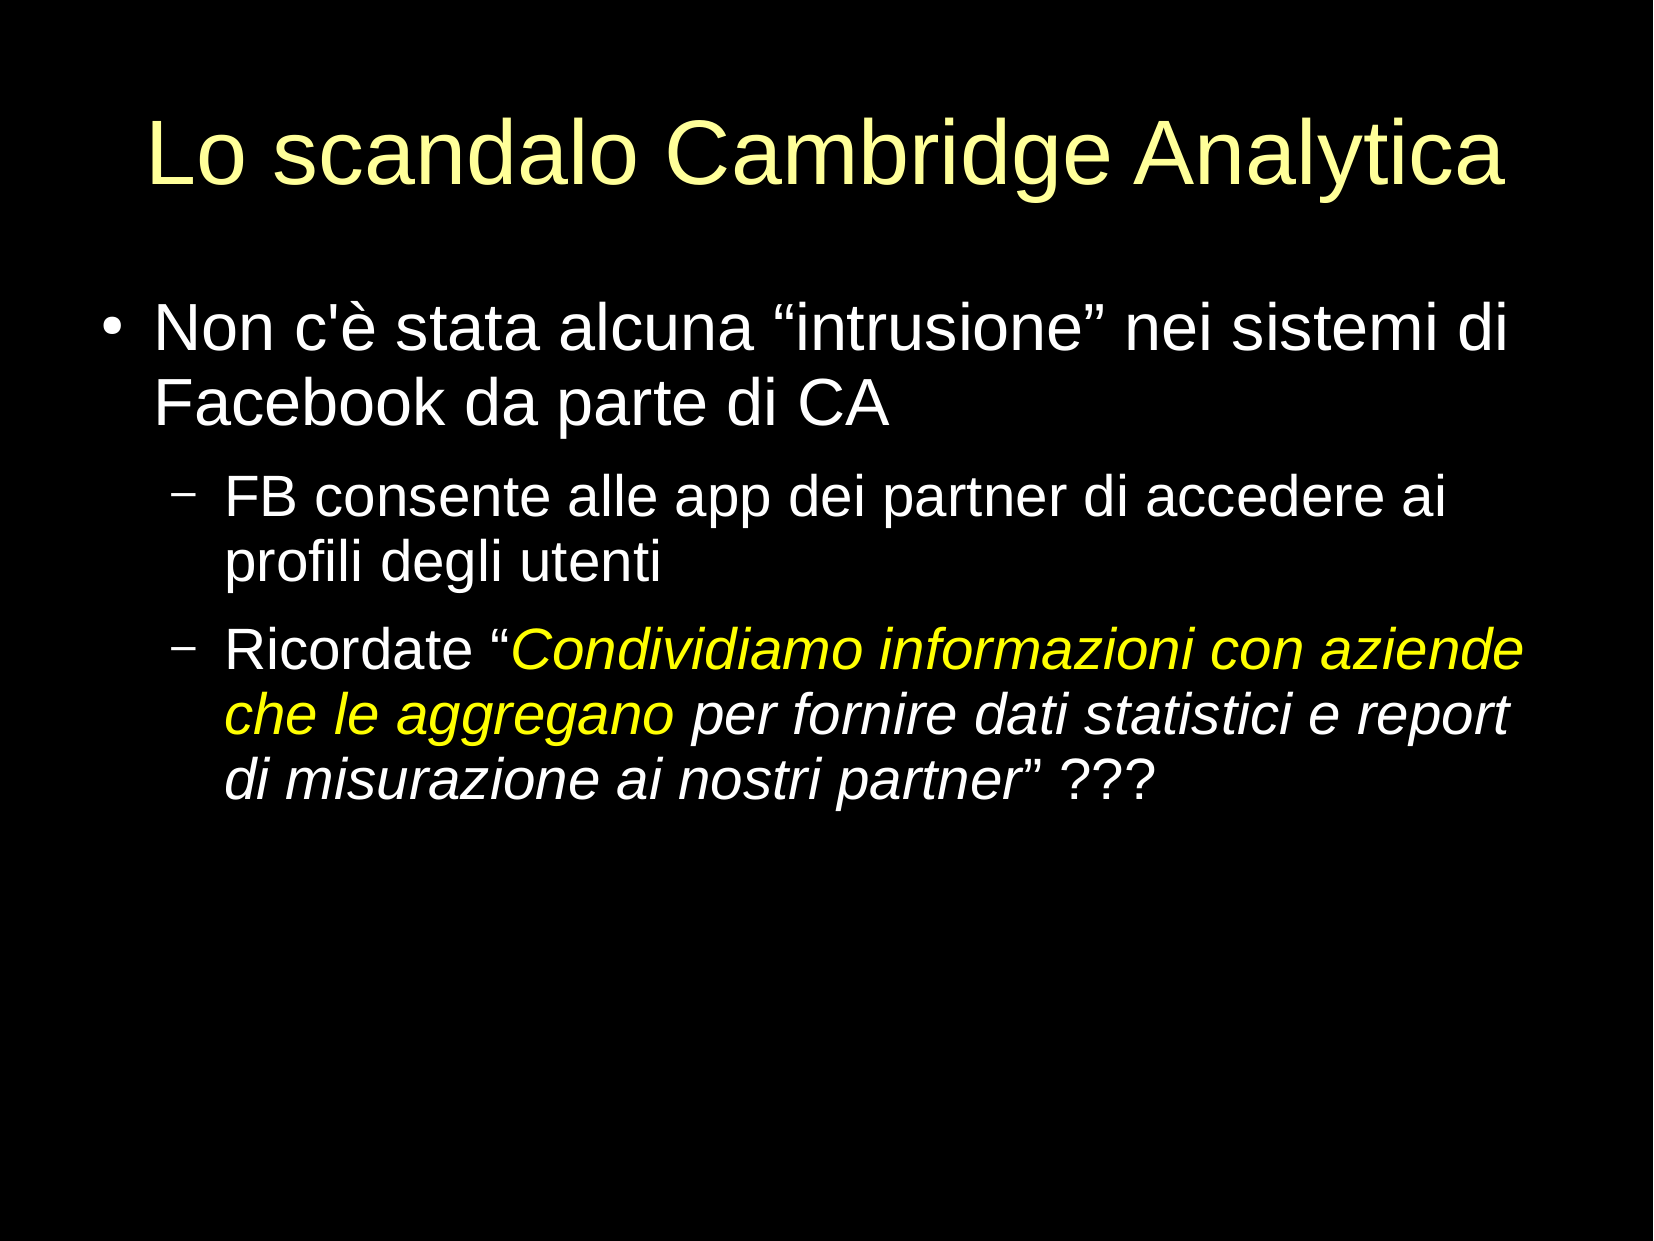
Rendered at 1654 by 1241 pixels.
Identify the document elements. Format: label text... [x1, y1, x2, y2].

title Lo scandalo Cambridge Analytica [82, 49, 1571, 257]
list Non c'è stata alcuna “intrusione” nei sistemi di Facebook da parte di CA FB consente alle app dei partner di accedere ai profili degli utenti Ricordate “Condividiamo informazioni con aziende che le aggregano per fornire dati statistici e report di misurazione ai nostri partner” ??? [82, 290, 1571, 1126]
